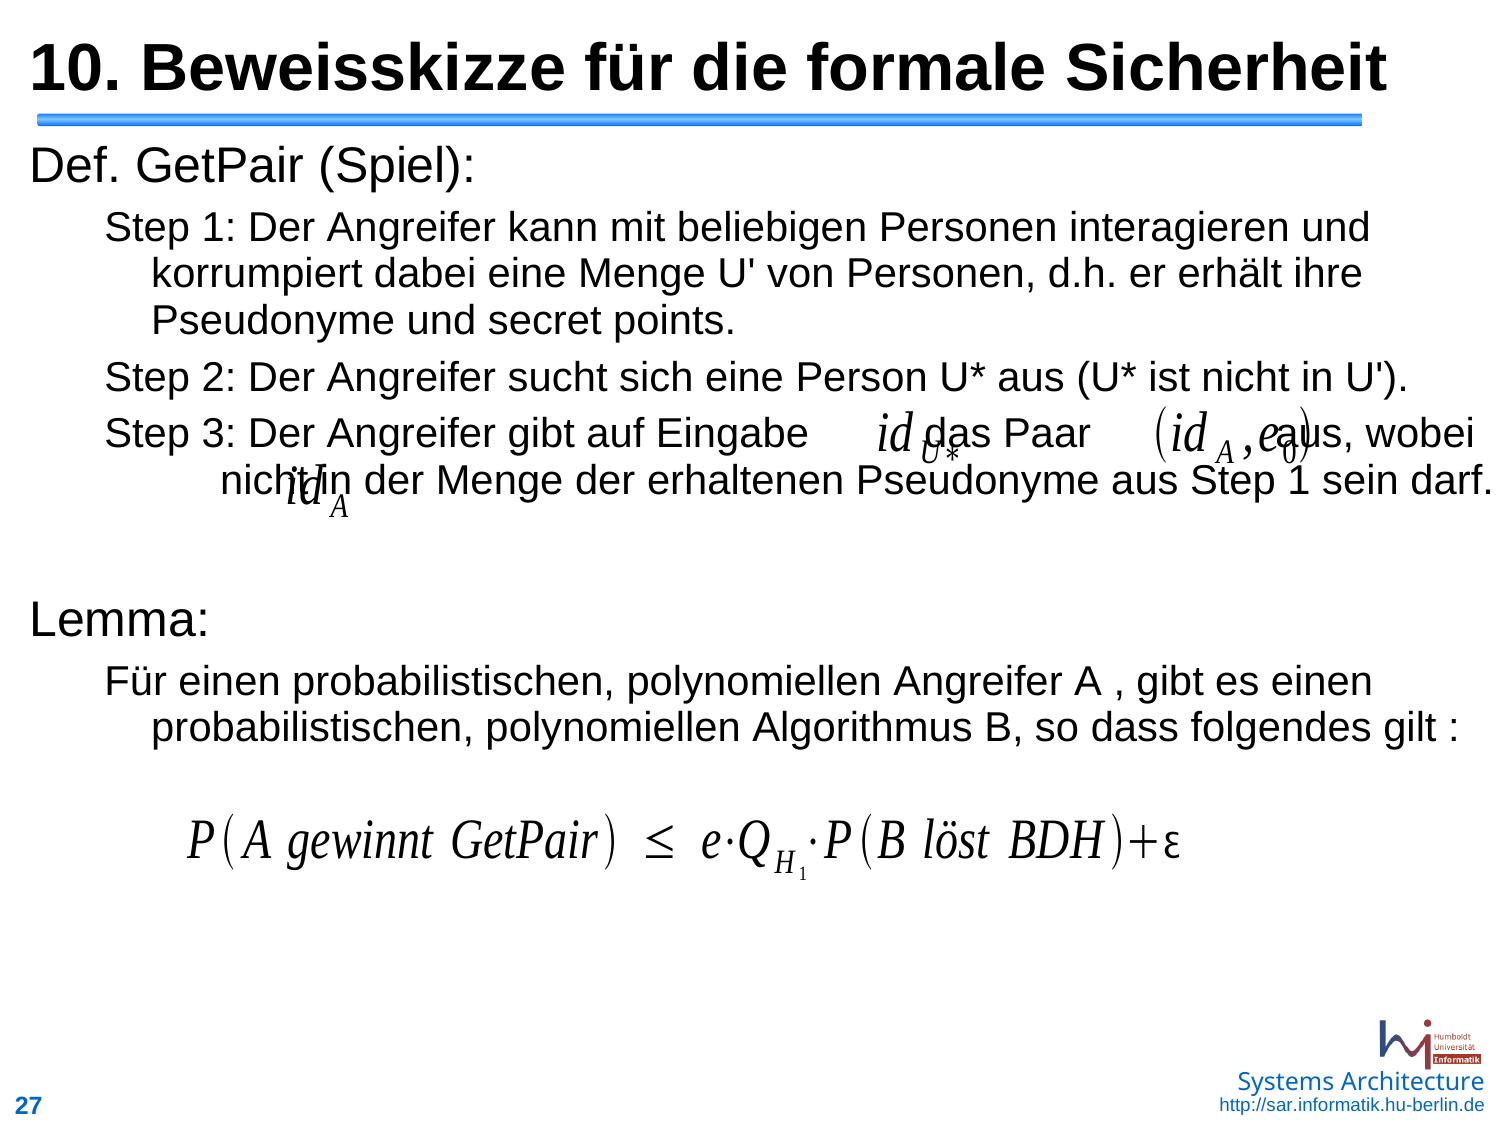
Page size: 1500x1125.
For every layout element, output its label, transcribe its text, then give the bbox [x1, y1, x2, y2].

chart [1147, 399, 1320, 473]
chart [178, 807, 1190, 886]
chart [279, 452, 355, 526]
list Lemma: Für einen probabilistischen, polynomiellen Angreifer A , gibt es einen probabilistischen, polynomiellen Algorithmus B, so dass folgendes gilt : [29, 591, 1500, 752]
title 10. Beweisskizze für die formale Sicherheit [29, 19, 1500, 115]
picture [1376, 1016, 1483, 1071]
chart [870, 399, 970, 473]
list Def. GetPair (Spiel): Step 1: Der Angreifer kann mit beliebigen Personen interagieren und korrumpiert dabei eine Menge U' von Personen, d.h. er erhält ihre Pseudonyme und secret points. Step 2: Der Angreifer sucht sich eine Person U* aus (U* ist nicht in U'). Step 3: Der Angreifer gibt auf Eingabe das Paar aus, wobei nicht in der Menge der erhaltenen Pseudonyme aus Step 1 sein darf. [29, 137, 1500, 552]
